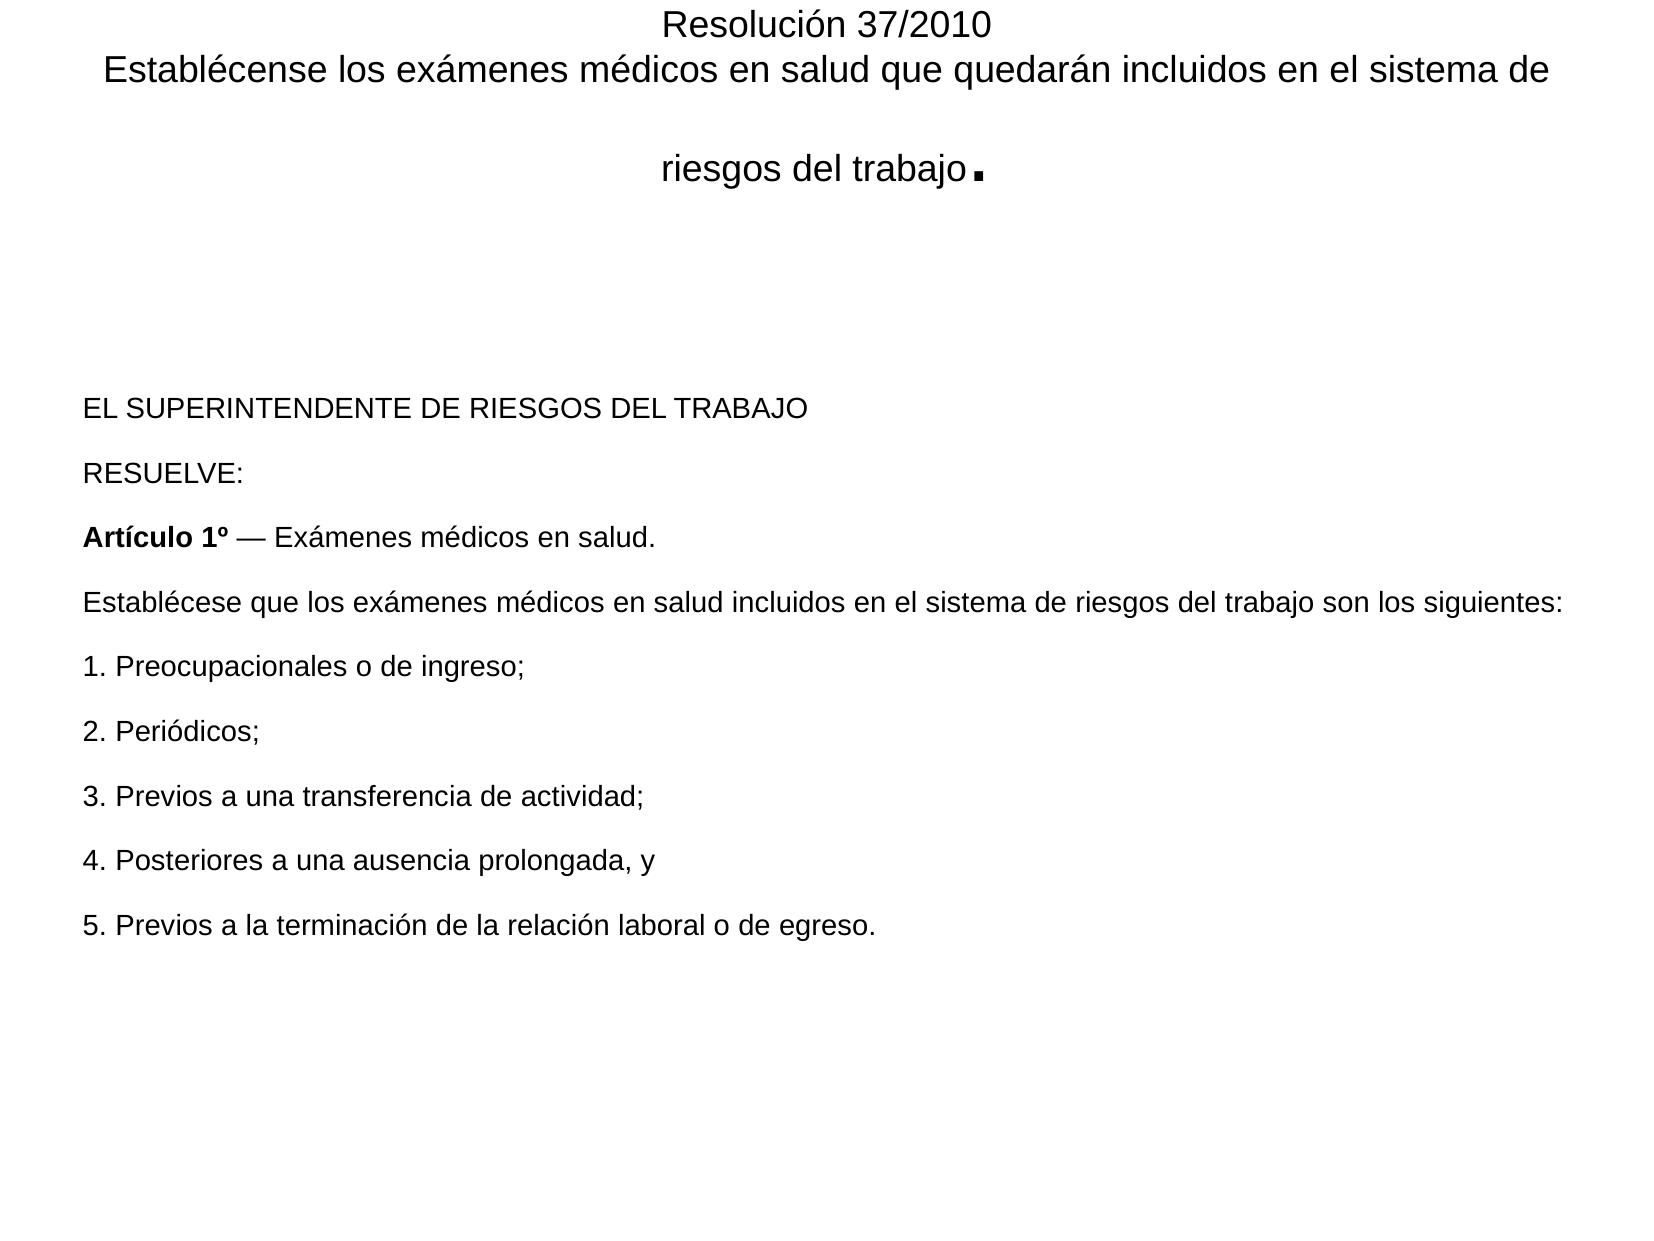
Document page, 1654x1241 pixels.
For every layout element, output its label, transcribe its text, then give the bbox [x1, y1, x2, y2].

list EL SUPERINTENDENTE DE RIESGOS DEL TRABAJO RESUELVE: Artículo 1º — Exámenes médicos en salud. Establécese que los exámenes médicos en salud incluidos en el sistema de riesgos del trabajo son los siguientes: 1. Preocupacionales o de ingreso; 2. Periódicos; 3. Previos a una transferencia de actividad; 4. Posteriores a una ausencia prolongada, y 5. Previos a la terminación de la relación laboral o de egreso. [82, 324, 1571, 1109]
title Resolución 37/2010 Establécense los exámenes médicos en salud que quedarán incluidos en el sistema de riesgos del trabajo. [82, 0, 1571, 258]
